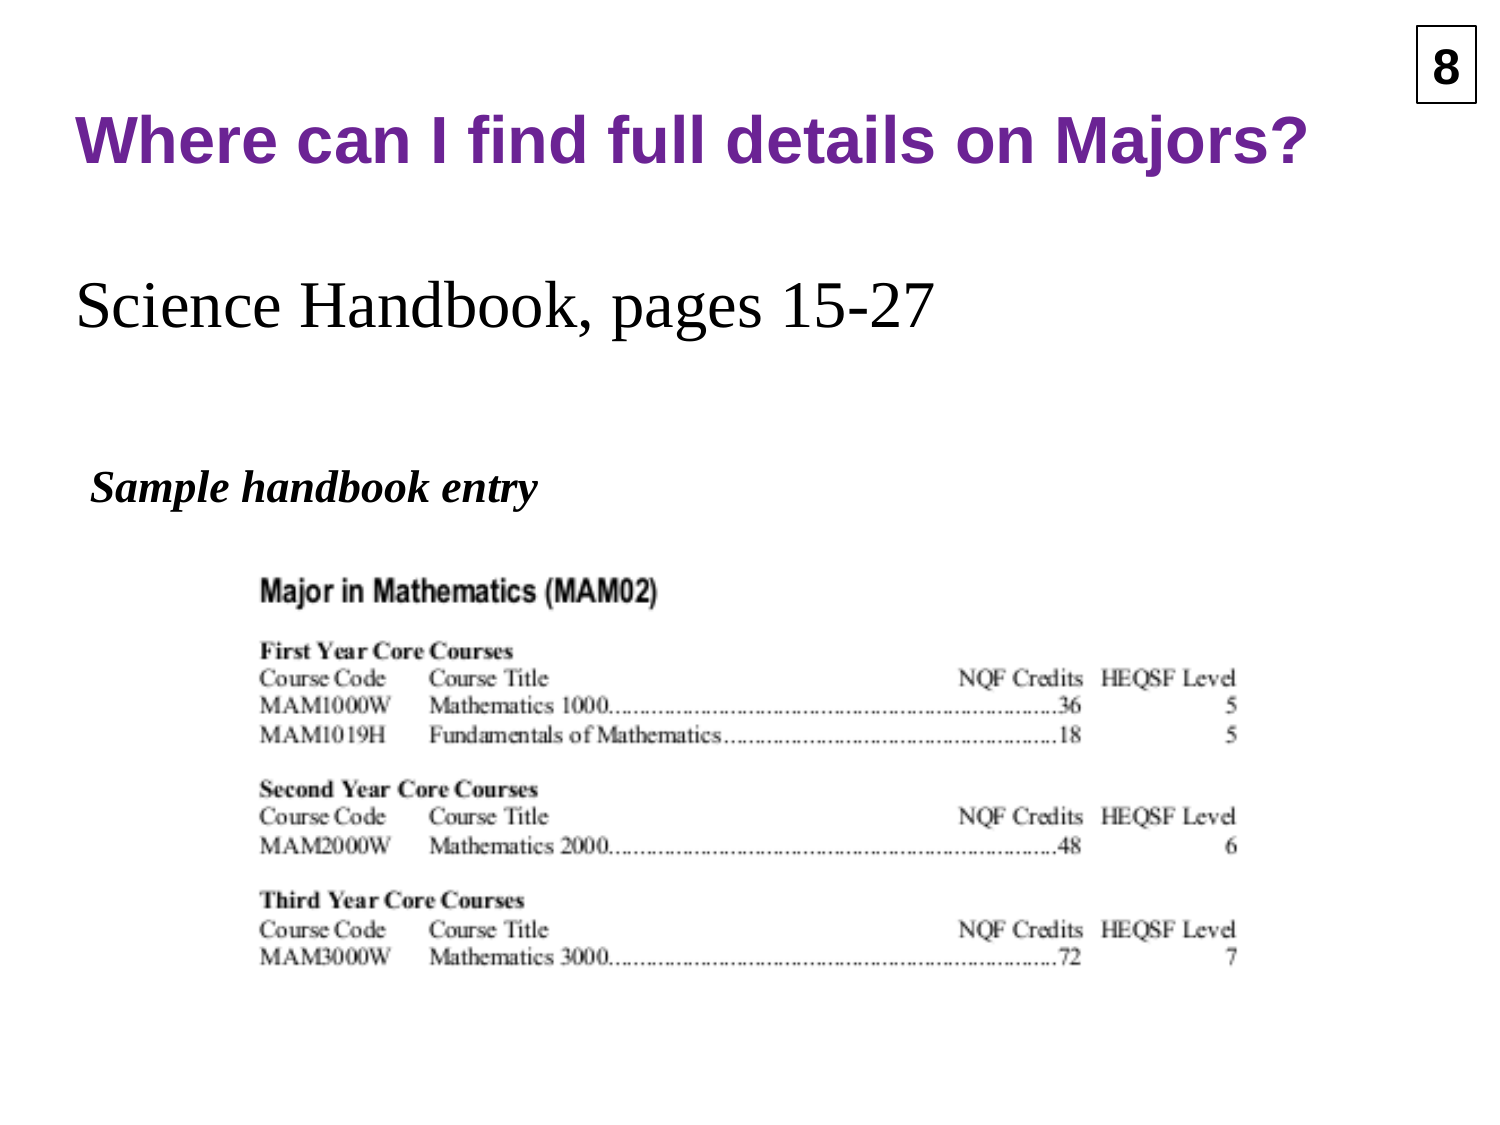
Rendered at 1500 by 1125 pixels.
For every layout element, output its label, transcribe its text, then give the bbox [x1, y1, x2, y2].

picture [251, 569, 1253, 979]
text_box Sample handbook entry [75, 454, 760, 549]
title Where can I find full details on Majors? [75, 44, 1426, 233]
text_box 8 [1416, 26, 1477, 104]
text_box Science Handbook, pages 15-27 [75, 263, 1426, 916]
